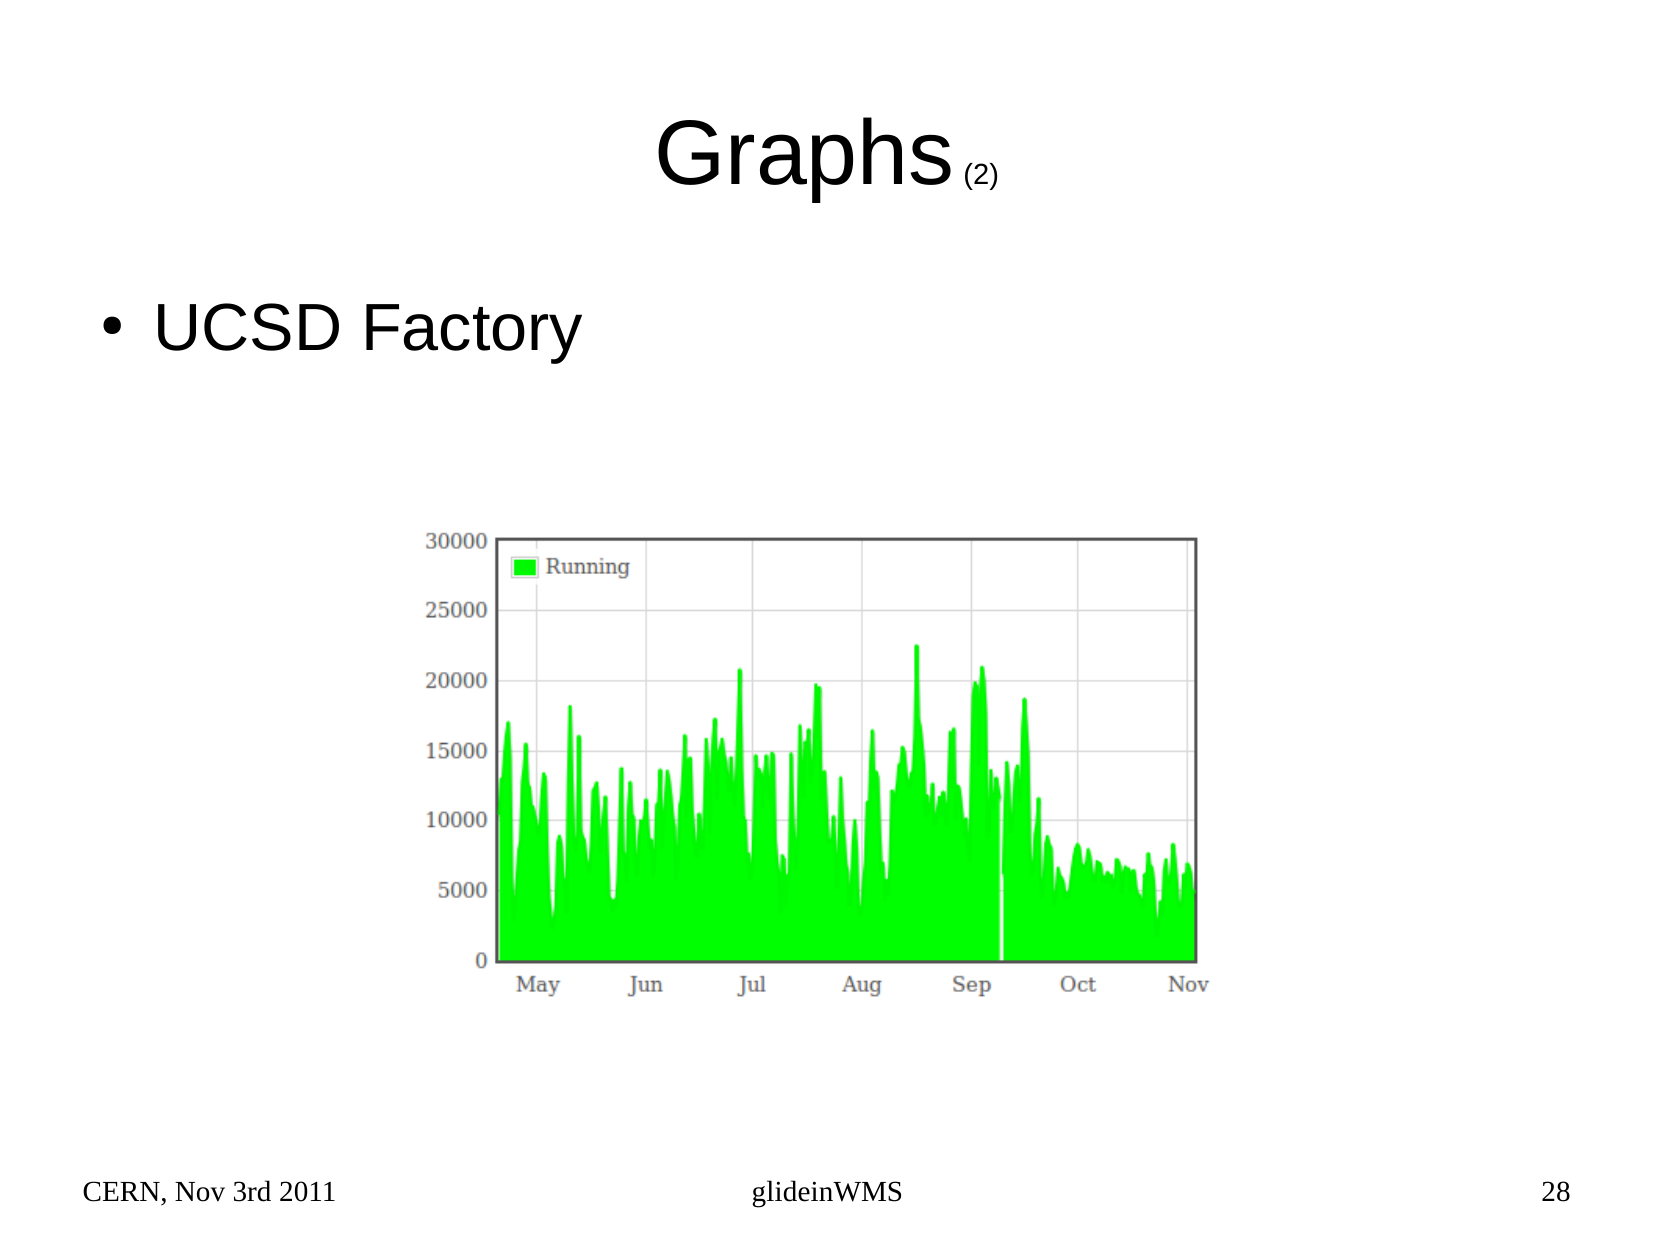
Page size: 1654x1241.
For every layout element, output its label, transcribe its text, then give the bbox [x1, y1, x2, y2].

list UCSD Factory [82, 290, 1571, 1109]
picture [422, 527, 1218, 1006]
title Graphs (2) [82, 56, 1571, 250]
